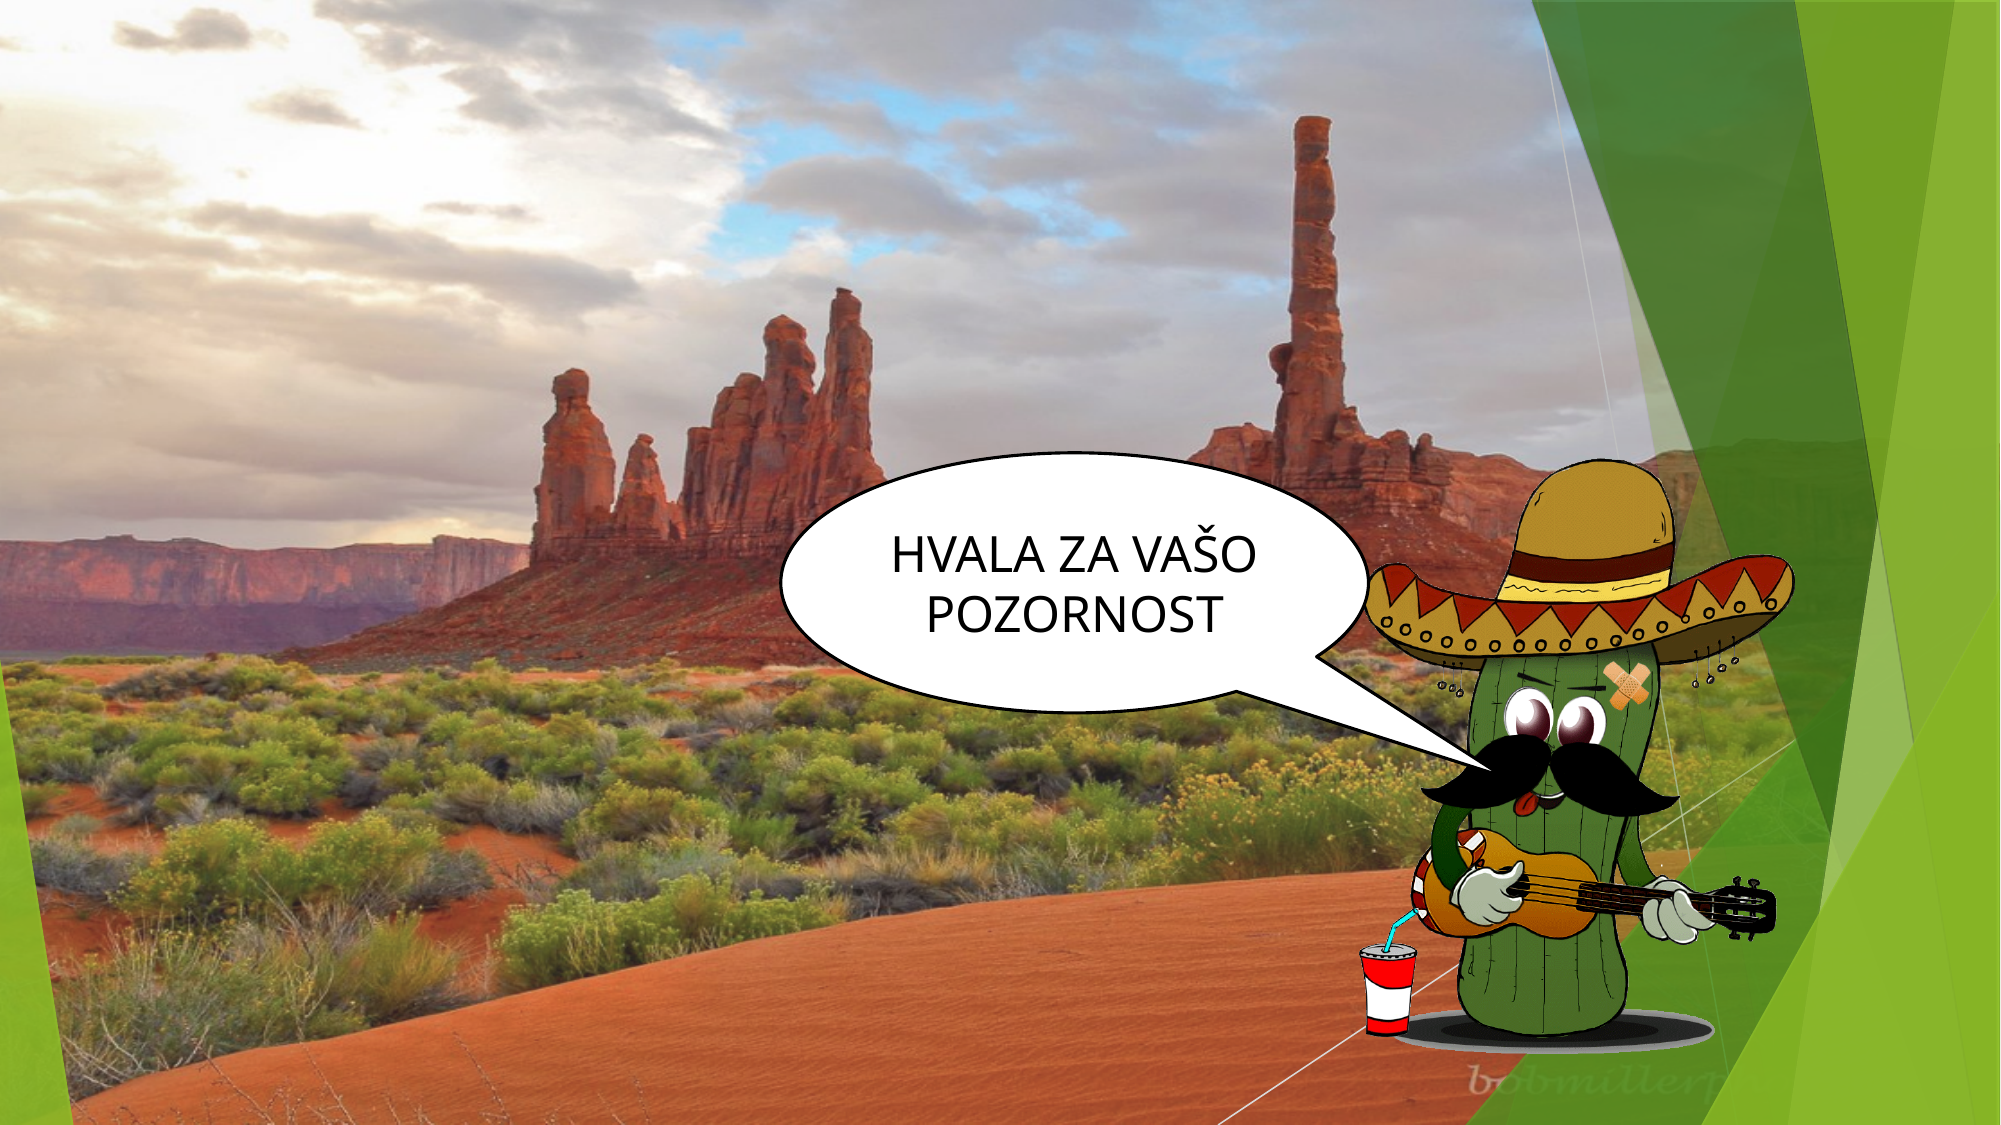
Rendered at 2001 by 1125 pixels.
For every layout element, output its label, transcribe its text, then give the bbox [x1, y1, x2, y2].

picture [1271, 452, 1857, 1090]
text_box [780, 452, 1504, 777]
text_box HVALA ZA VAŠO POZORNOST [855, 514, 1294, 650]
